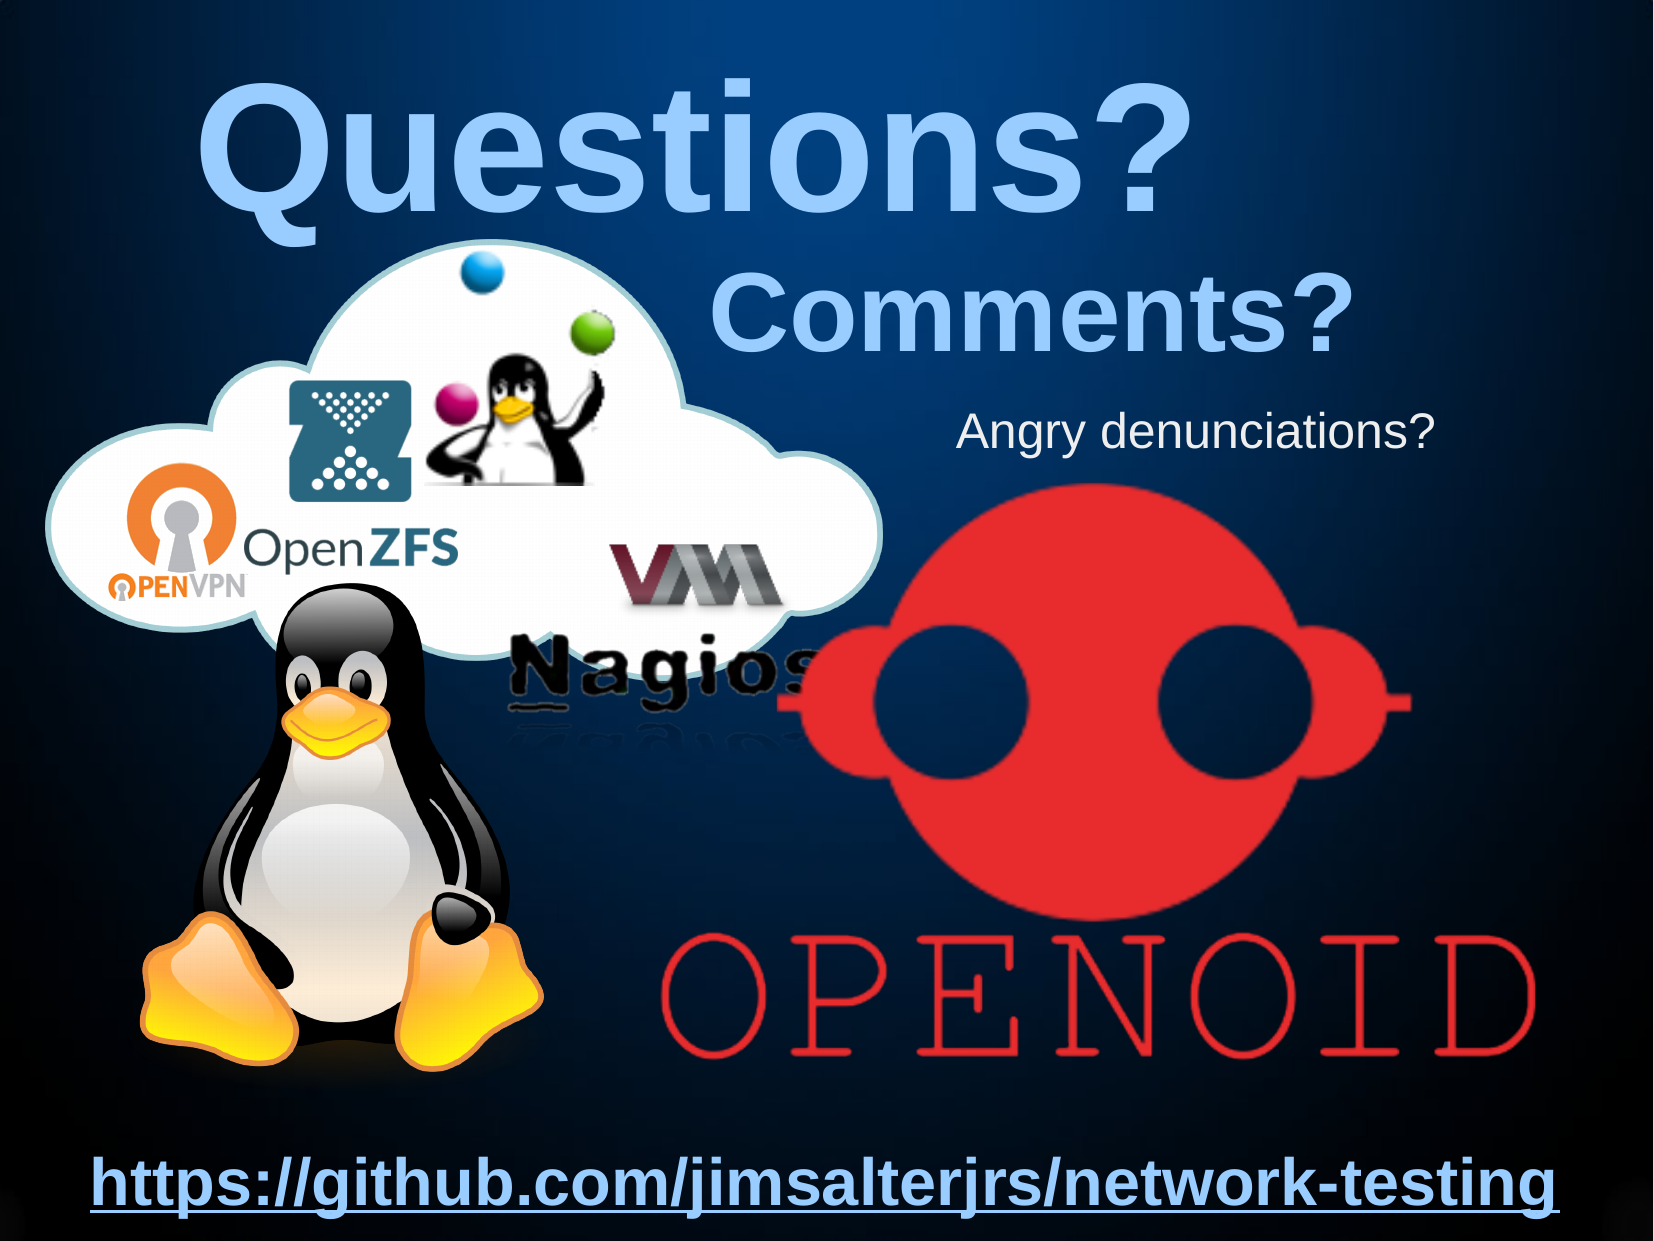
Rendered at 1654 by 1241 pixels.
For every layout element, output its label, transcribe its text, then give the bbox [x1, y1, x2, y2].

title https://github.com/jimsalterjrs/network-testing [0, 1125, 1651, 1241]
title Questions? Comments? Angry denunciations? [0, 45, 1651, 548]
picture [0, 0, 1654, 1241]
